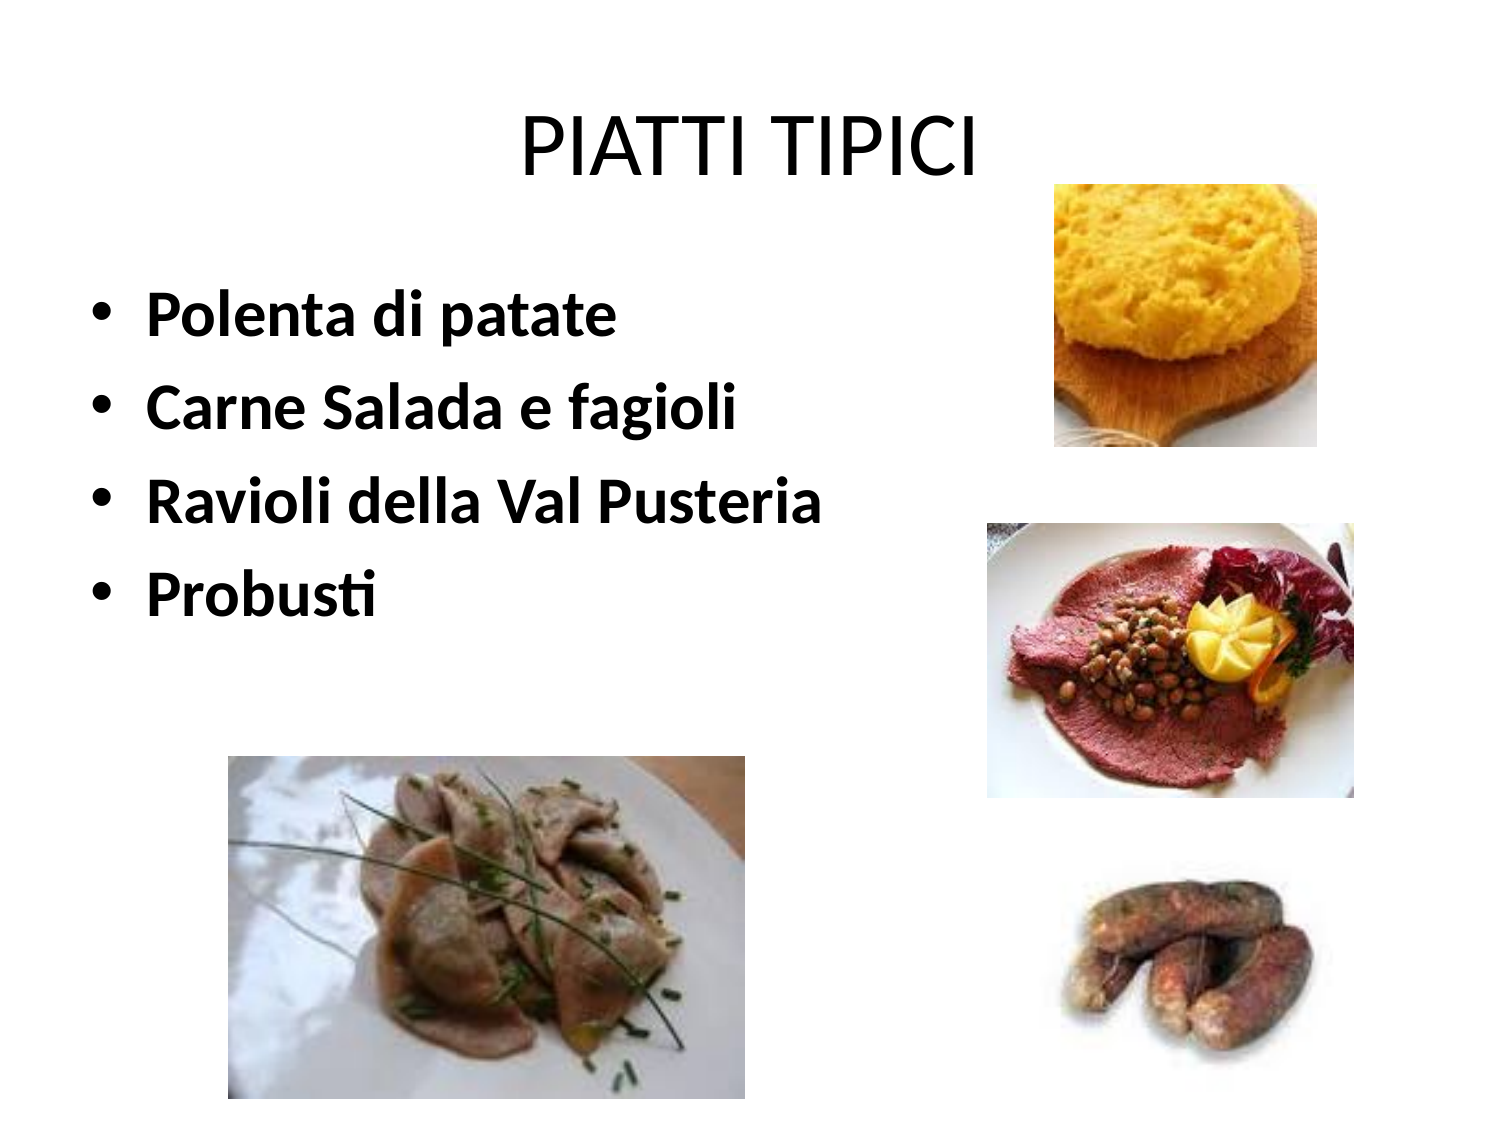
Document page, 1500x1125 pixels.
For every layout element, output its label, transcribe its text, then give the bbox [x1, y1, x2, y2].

picture [987, 523, 1354, 798]
picture [228, 756, 745, 1099]
title PIATTI TIPICI [75, 45, 1425, 233]
picture [1054, 184, 1317, 447]
list Polenta di patate Carne Salada e fagioli Ravioli della Val Pusteria Probusti [75, 262, 1425, 1005]
picture [1020, 841, 1354, 1099]
